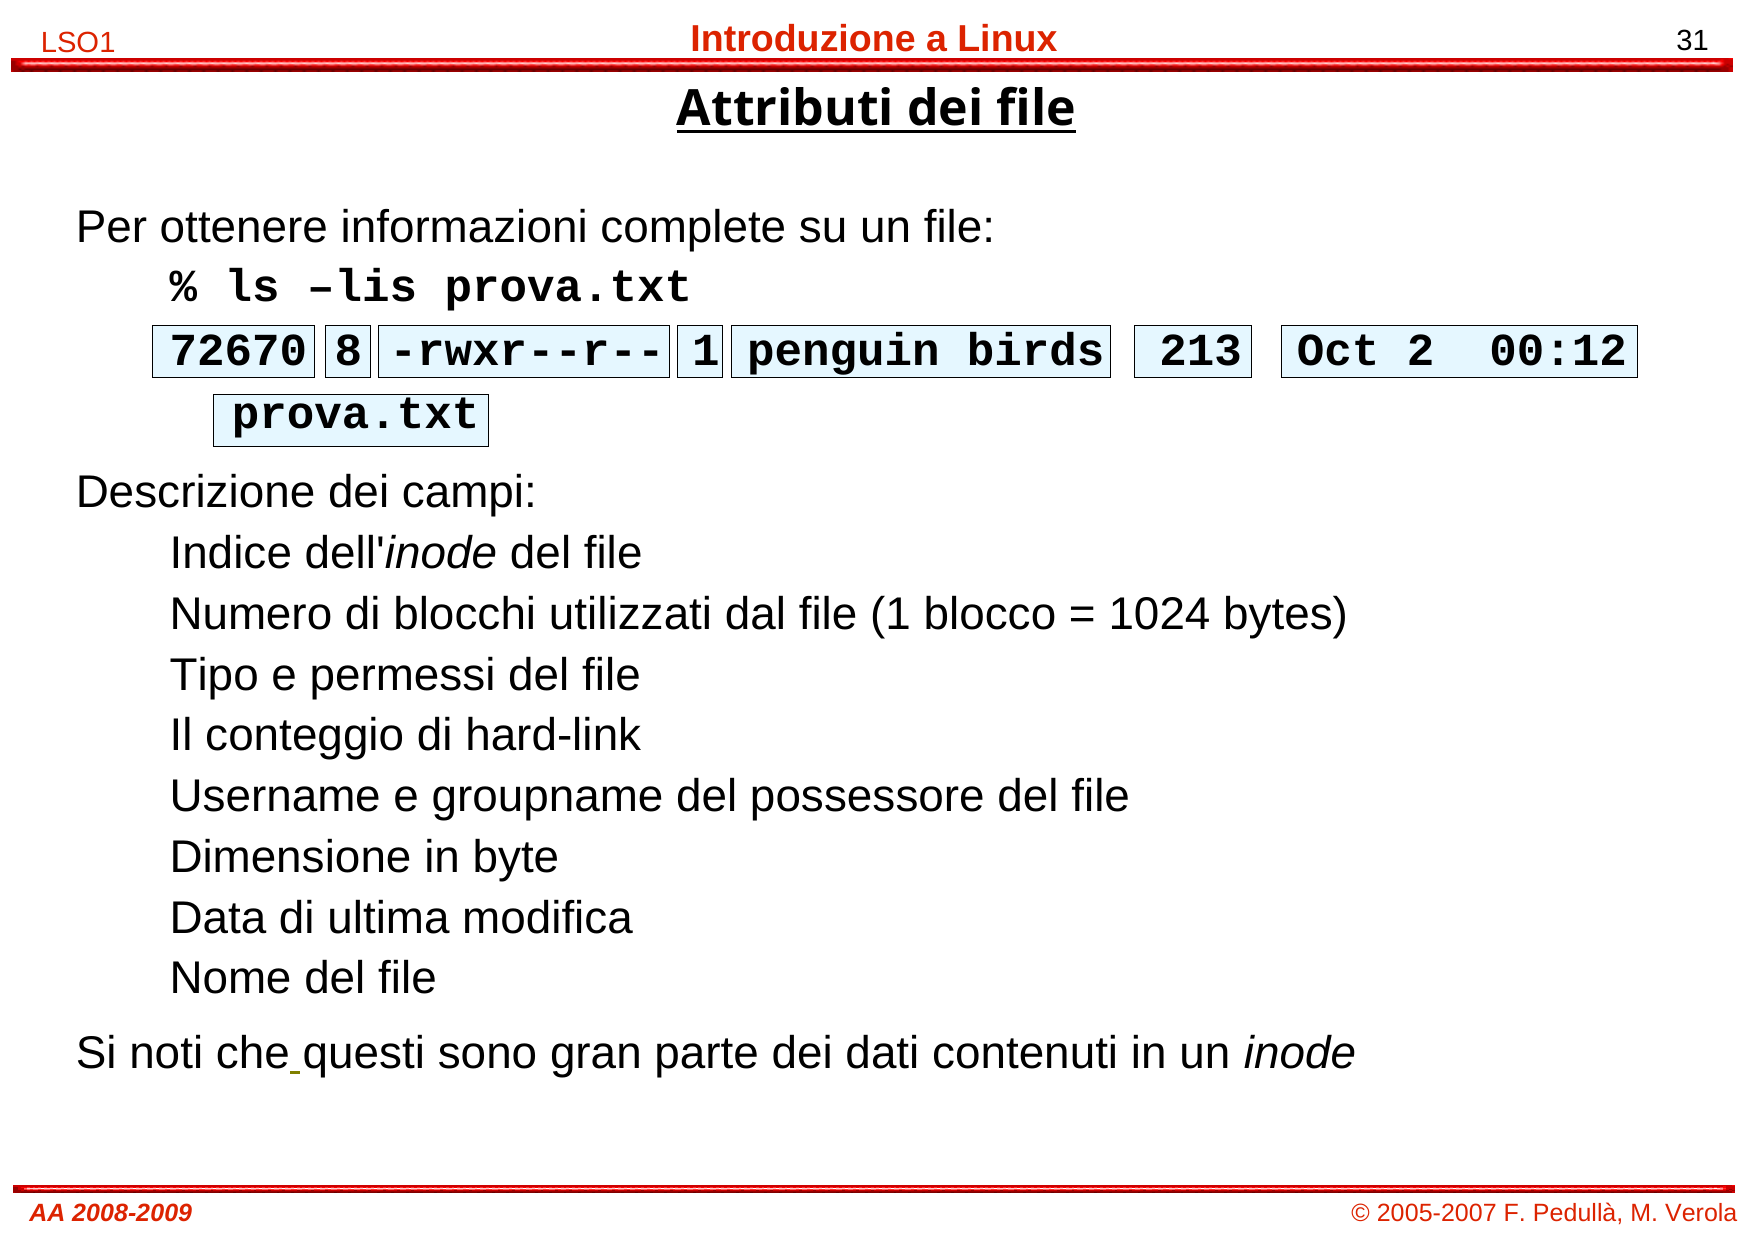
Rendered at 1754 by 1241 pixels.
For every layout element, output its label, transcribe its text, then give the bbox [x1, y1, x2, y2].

picture [13, 1185, 1735, 1193]
list Per ottenere informazioni complete su un file: % ls –lis prova.txt 72670 8 -rwxr--r-- 1 penguin birds 213 Oct 2 00:12 prova.txt Descrizione dei campi: Indice dell'inode del file Numero di blocchi utilizzati dal file (1 blocco = 1024 bytes) Tipo e permessi del file Il conteggio di hard-link Username e groupname del possessore del file Dimensione in byte Data di ultima modifica Nome del file Si noti che questi sono gran parte dei dati contenuti in un inode [61, 189, 1699, 1087]
title Attributi dei file [40, 61, 1714, 156]
picture [11, 58, 1733, 72]
